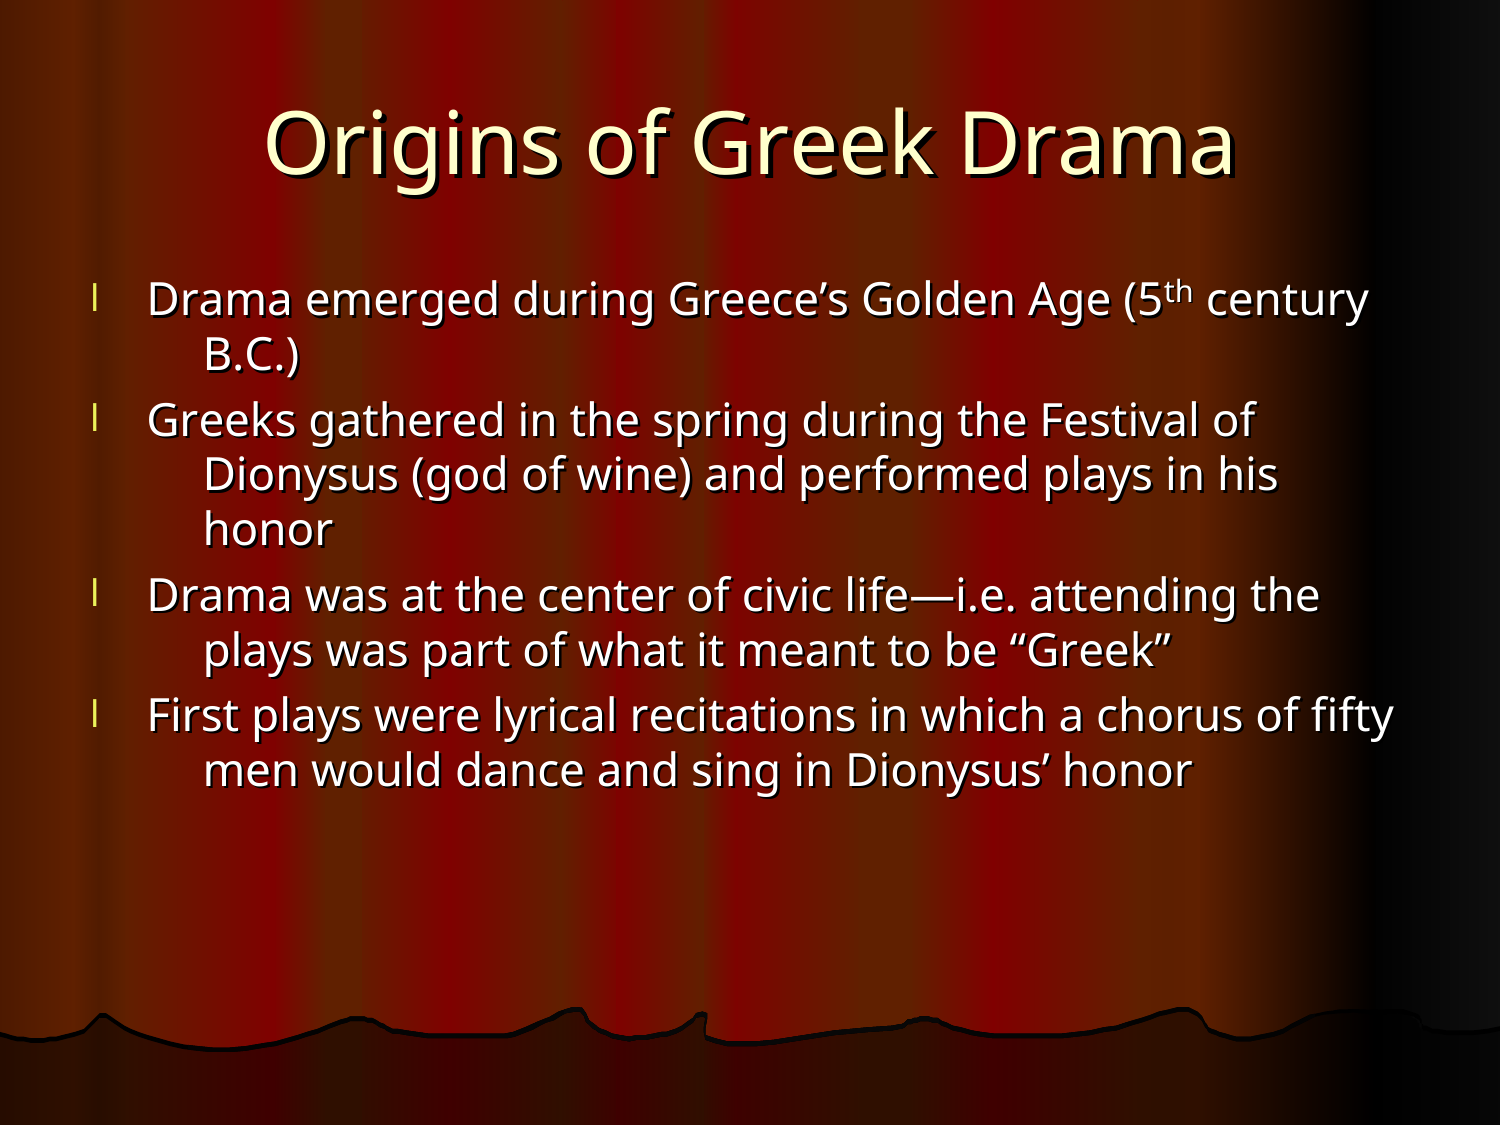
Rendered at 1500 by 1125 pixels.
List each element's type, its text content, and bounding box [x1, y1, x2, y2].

list Drama emerged during Greece’s Golden Age (5th century B.C.) Greeks gathered in the spring during the Festival of Dionysus (god of wine) and performed plays in his honor Drama was at the center of civic life—i.e. attending the plays was part of what it meant to be “Greek” First plays were lyrical recitations in which a chorus of fifty men would dance and sing in Dionysus’ honor [75, 262, 1426, 1006]
title Origins of Greek Drama [75, 45, 1426, 233]
